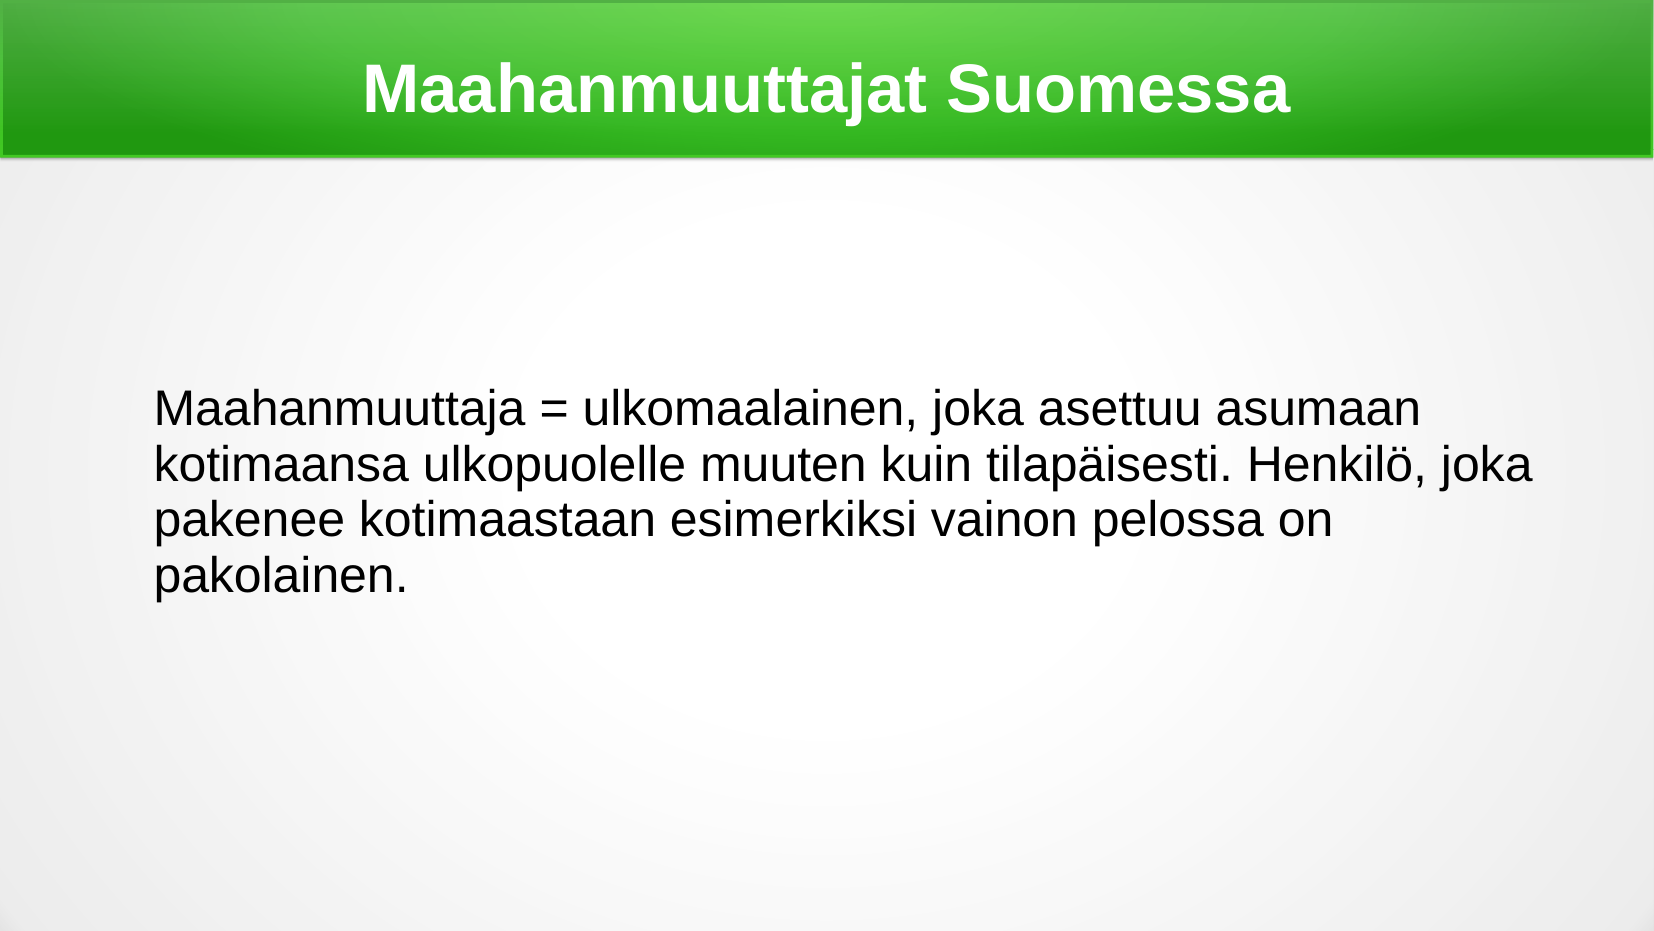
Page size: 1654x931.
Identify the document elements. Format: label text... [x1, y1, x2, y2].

title Maahanmuuttajat Suomessa [82, 35, 1571, 142]
list Maahanmuuttaja = ulkomaalainen, joka asettuu asumaan kotimaansa ulkopuolelle muuten kuin tilapäisesti. Henkilö, joka pakenee kotimaastaan esimerkiksi vainon pelossa on pakolainen. [82, 224, 1571, 764]
